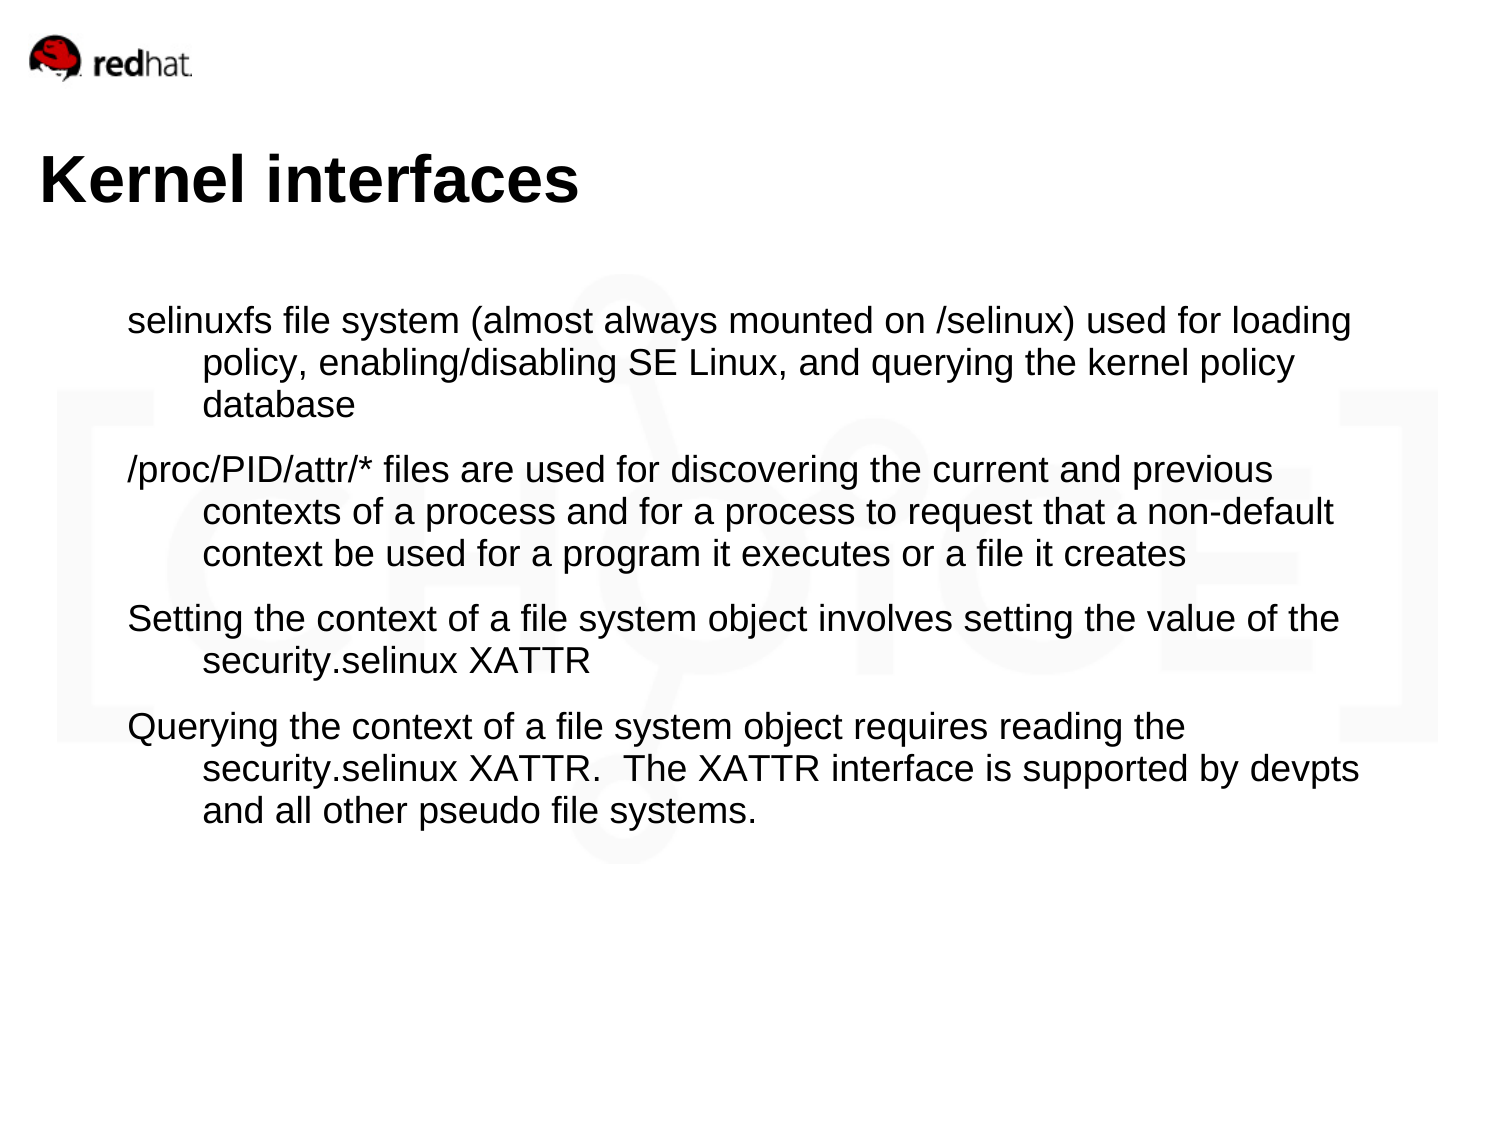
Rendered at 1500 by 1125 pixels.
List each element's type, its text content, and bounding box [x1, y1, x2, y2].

picture [57, 274, 1438, 864]
list selinuxfs file system (almost always mounted on /selinux) used for loading policy, enabling/disabling SE Linux, and querying the kernel policy database /proc/PID/attr/* files are used for discovering the current and previous contexts of a process and for a process to request that a non-default context be used for a program it executes or a file it creates Setting the context of a file system object involves setting the value of the security.selinux XATTR Querying the context of a file system object requires reading the security.selinux XATTR. The XATTR interface is supported by devpts and all other pseudo file systems. [112, 291, 1389, 956]
picture [28, 33, 192, 82]
title Kernel interfaces [25, 82, 1378, 225]
